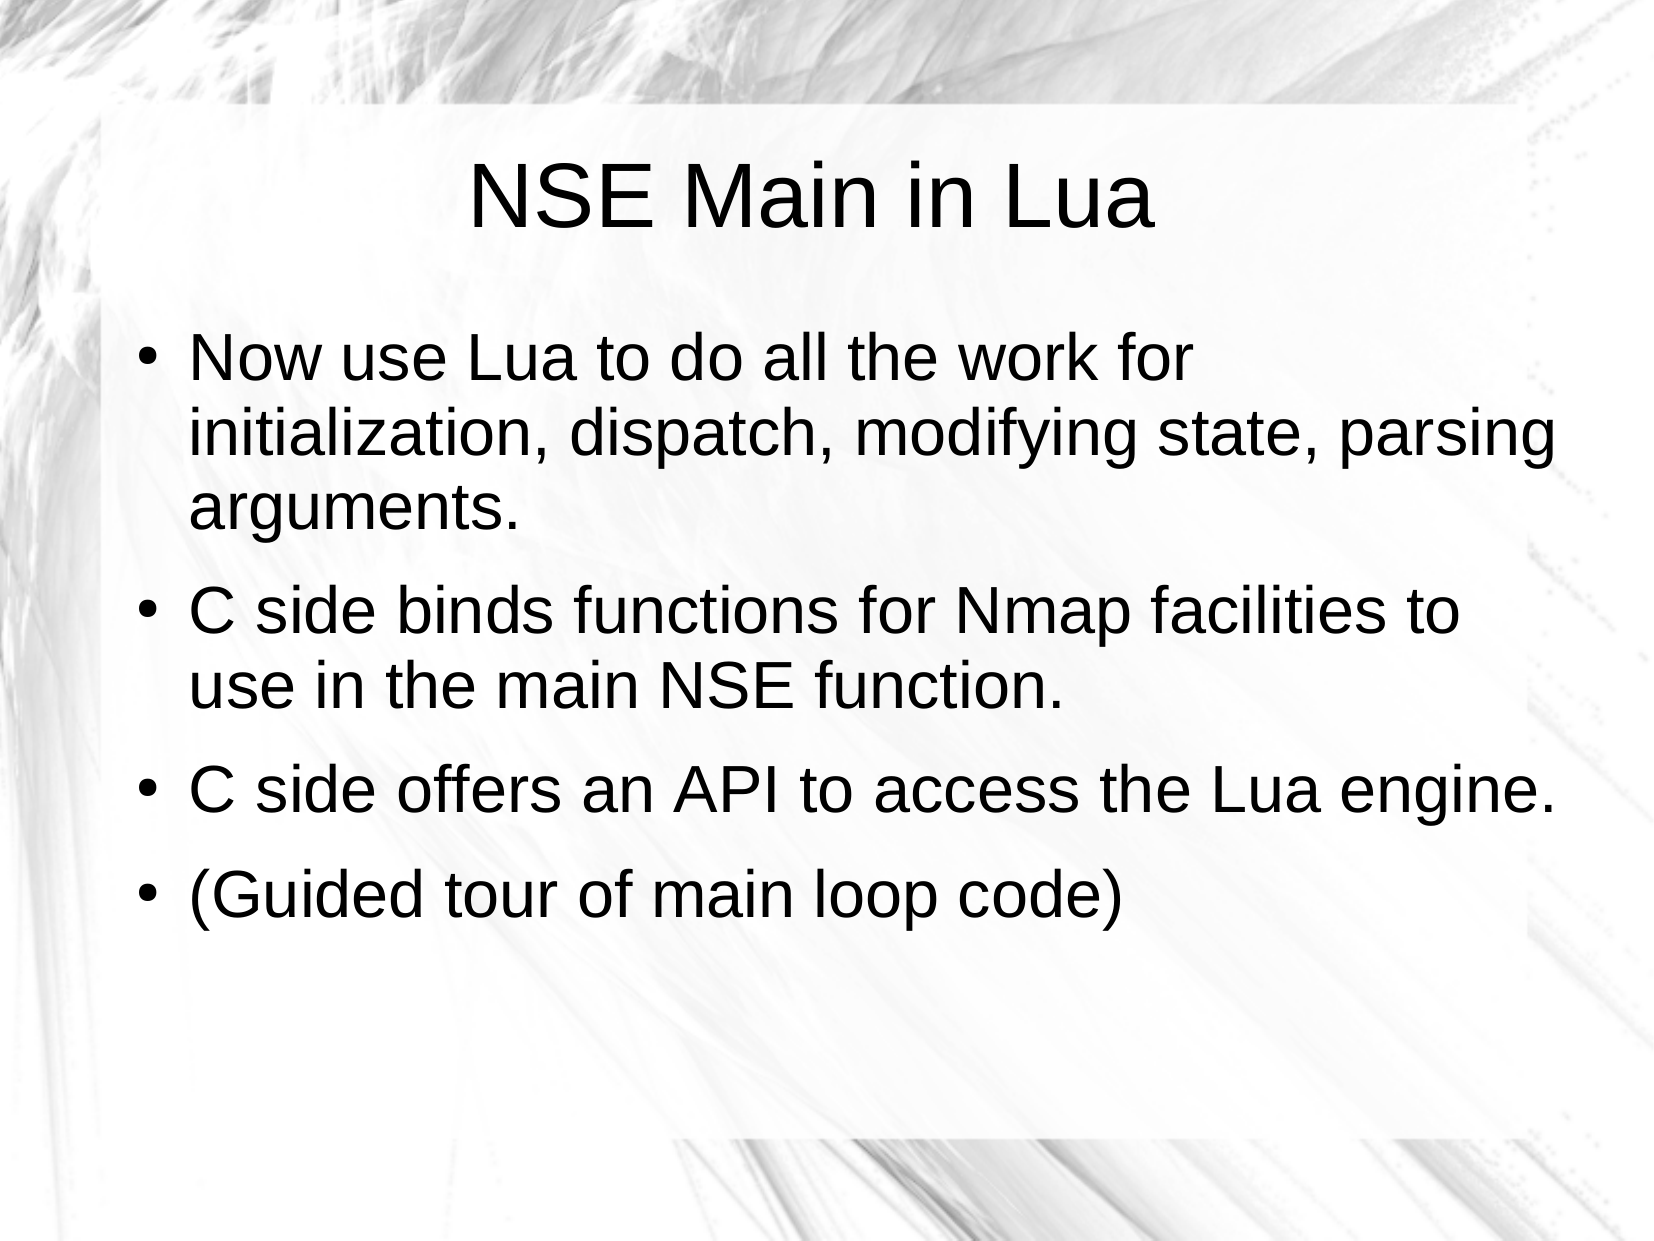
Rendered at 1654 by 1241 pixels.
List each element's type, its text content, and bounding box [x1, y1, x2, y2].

list Now use Lua to do all the work for initialization, dispatch, modifying state, parsing arguments. C side binds functions for Nmap facilities to use in the main NSE function. C side offers an API to access the Lua engine. (Guided tour of main loop code) [118, 319, 1571, 1124]
title NSE Main in Lua [118, 119, 1506, 273]
picture [0, 0, 1654, 1241]
